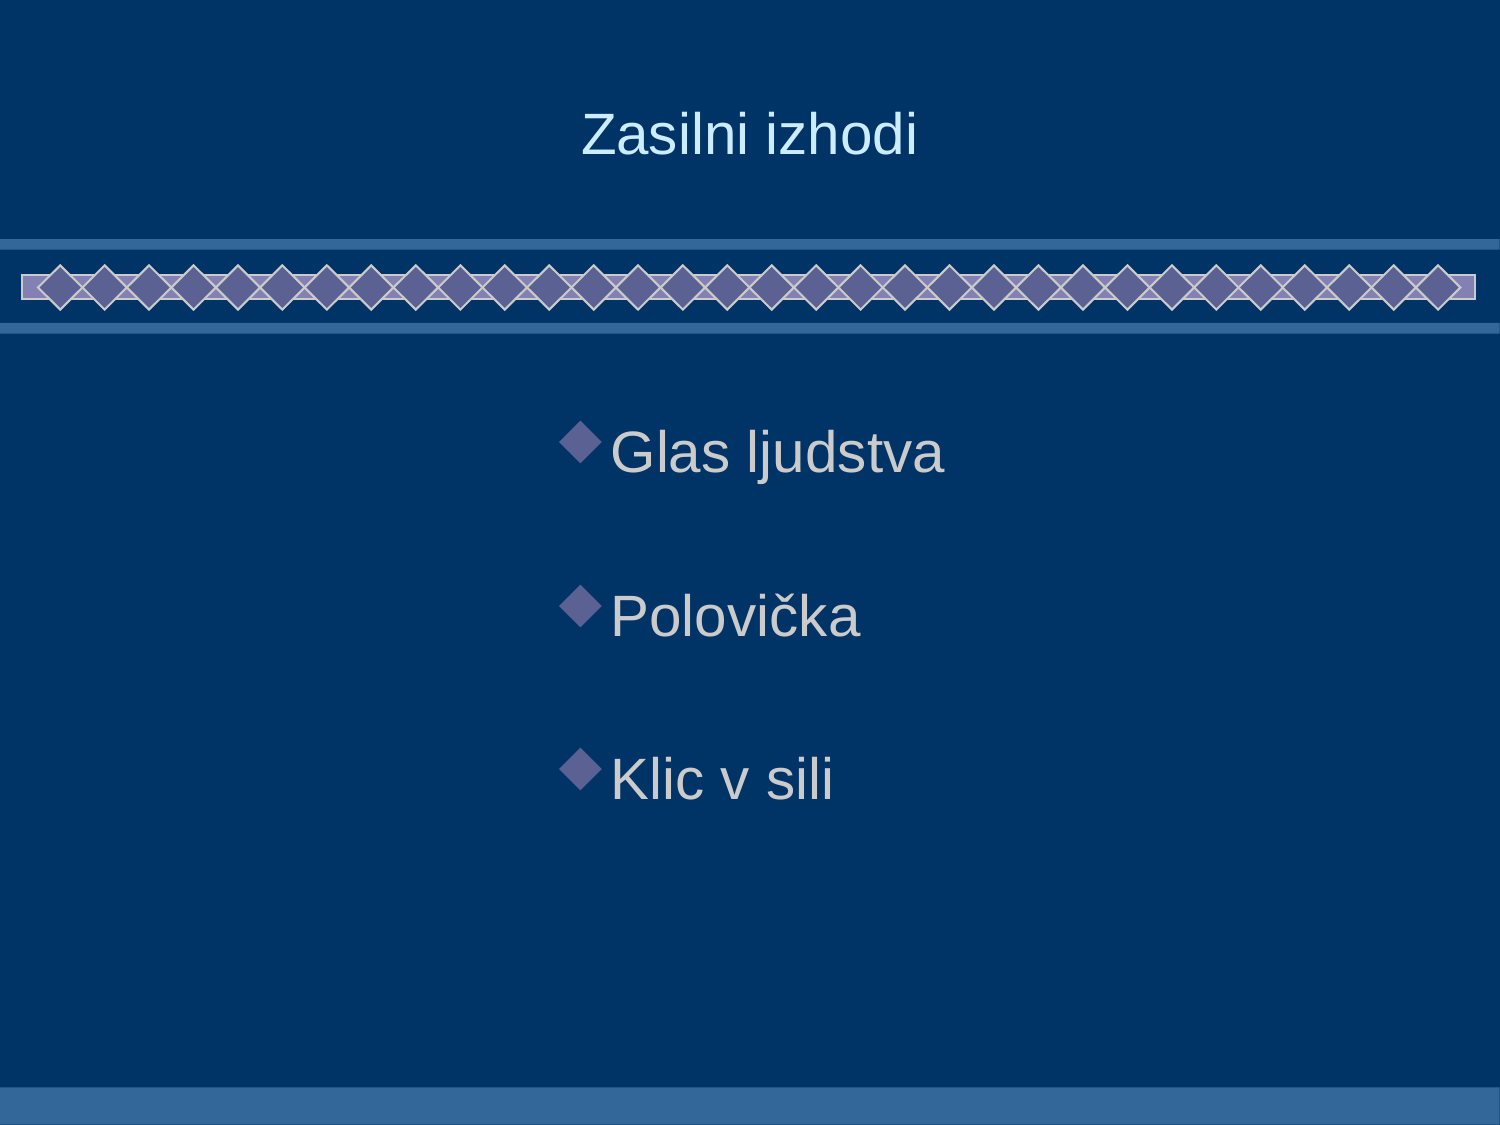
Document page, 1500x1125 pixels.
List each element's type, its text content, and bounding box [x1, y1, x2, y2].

title Zasilni izhodi [112, 37, 1388, 225]
list Glas ljudstva Polovička Klic v sili [112, 350, 1388, 975]
